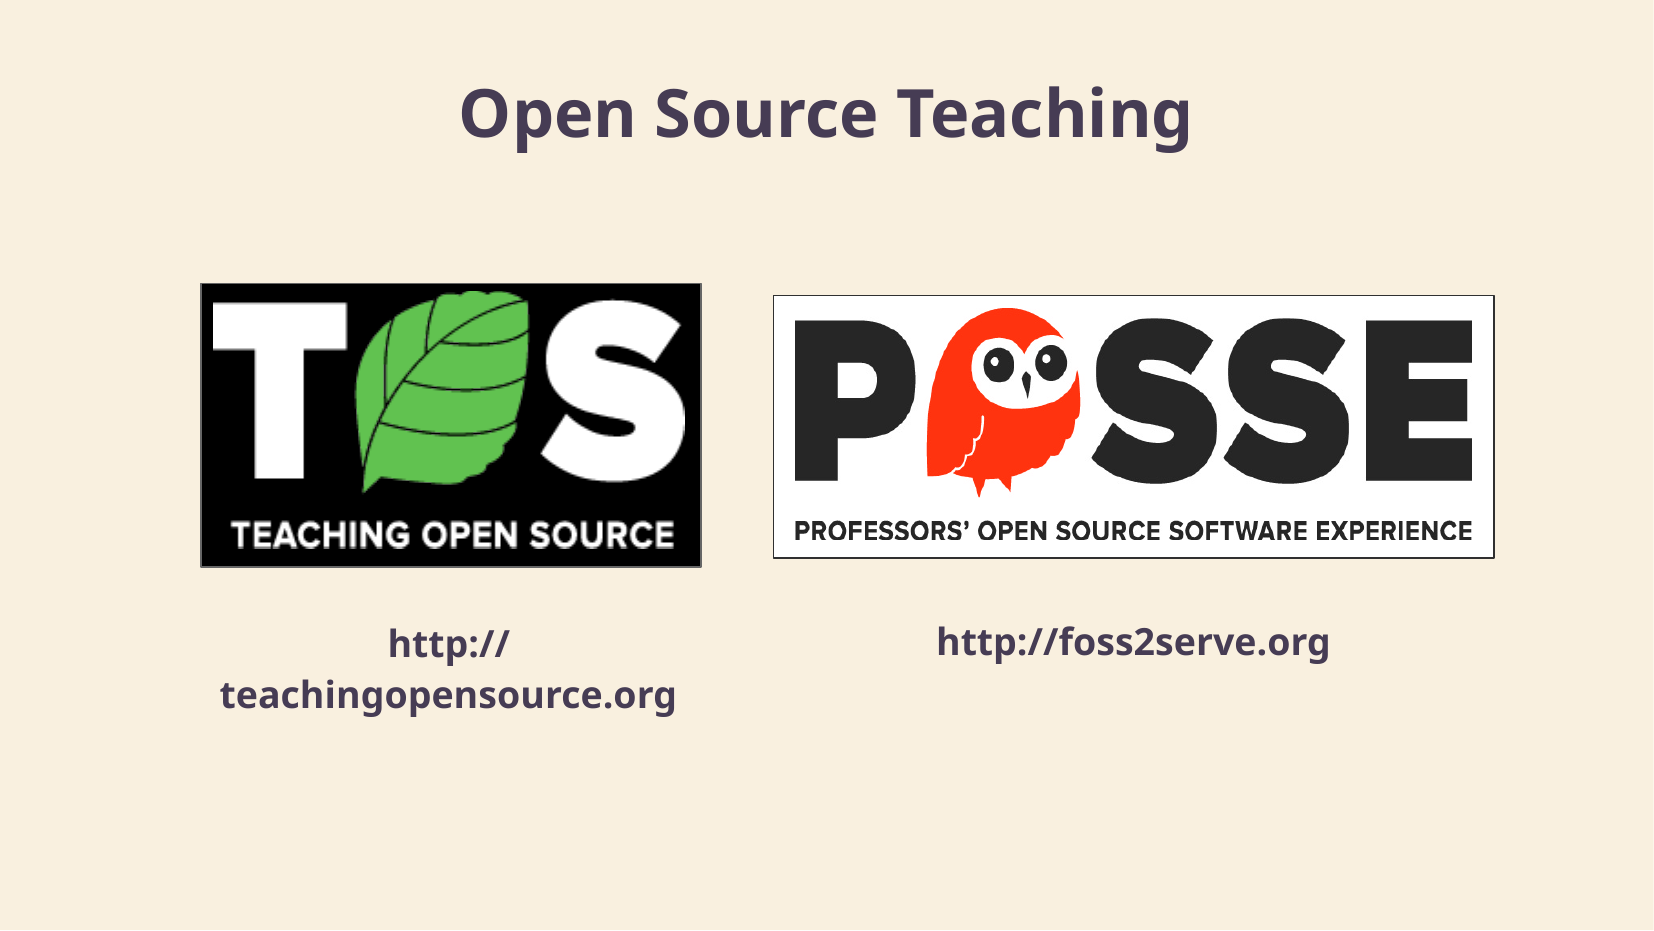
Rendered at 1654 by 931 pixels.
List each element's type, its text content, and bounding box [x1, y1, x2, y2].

text_box [200, 283, 702, 567]
text_box http://foss2serve.org [779, 608, 1489, 714]
text_box http://teachingopensource.org [171, 609, 727, 715]
picture [213, 291, 685, 549]
text_box Open Source Teaching [171, 59, 1483, 204]
picture [795, 308, 1472, 540]
text_box [773, 295, 1495, 559]
